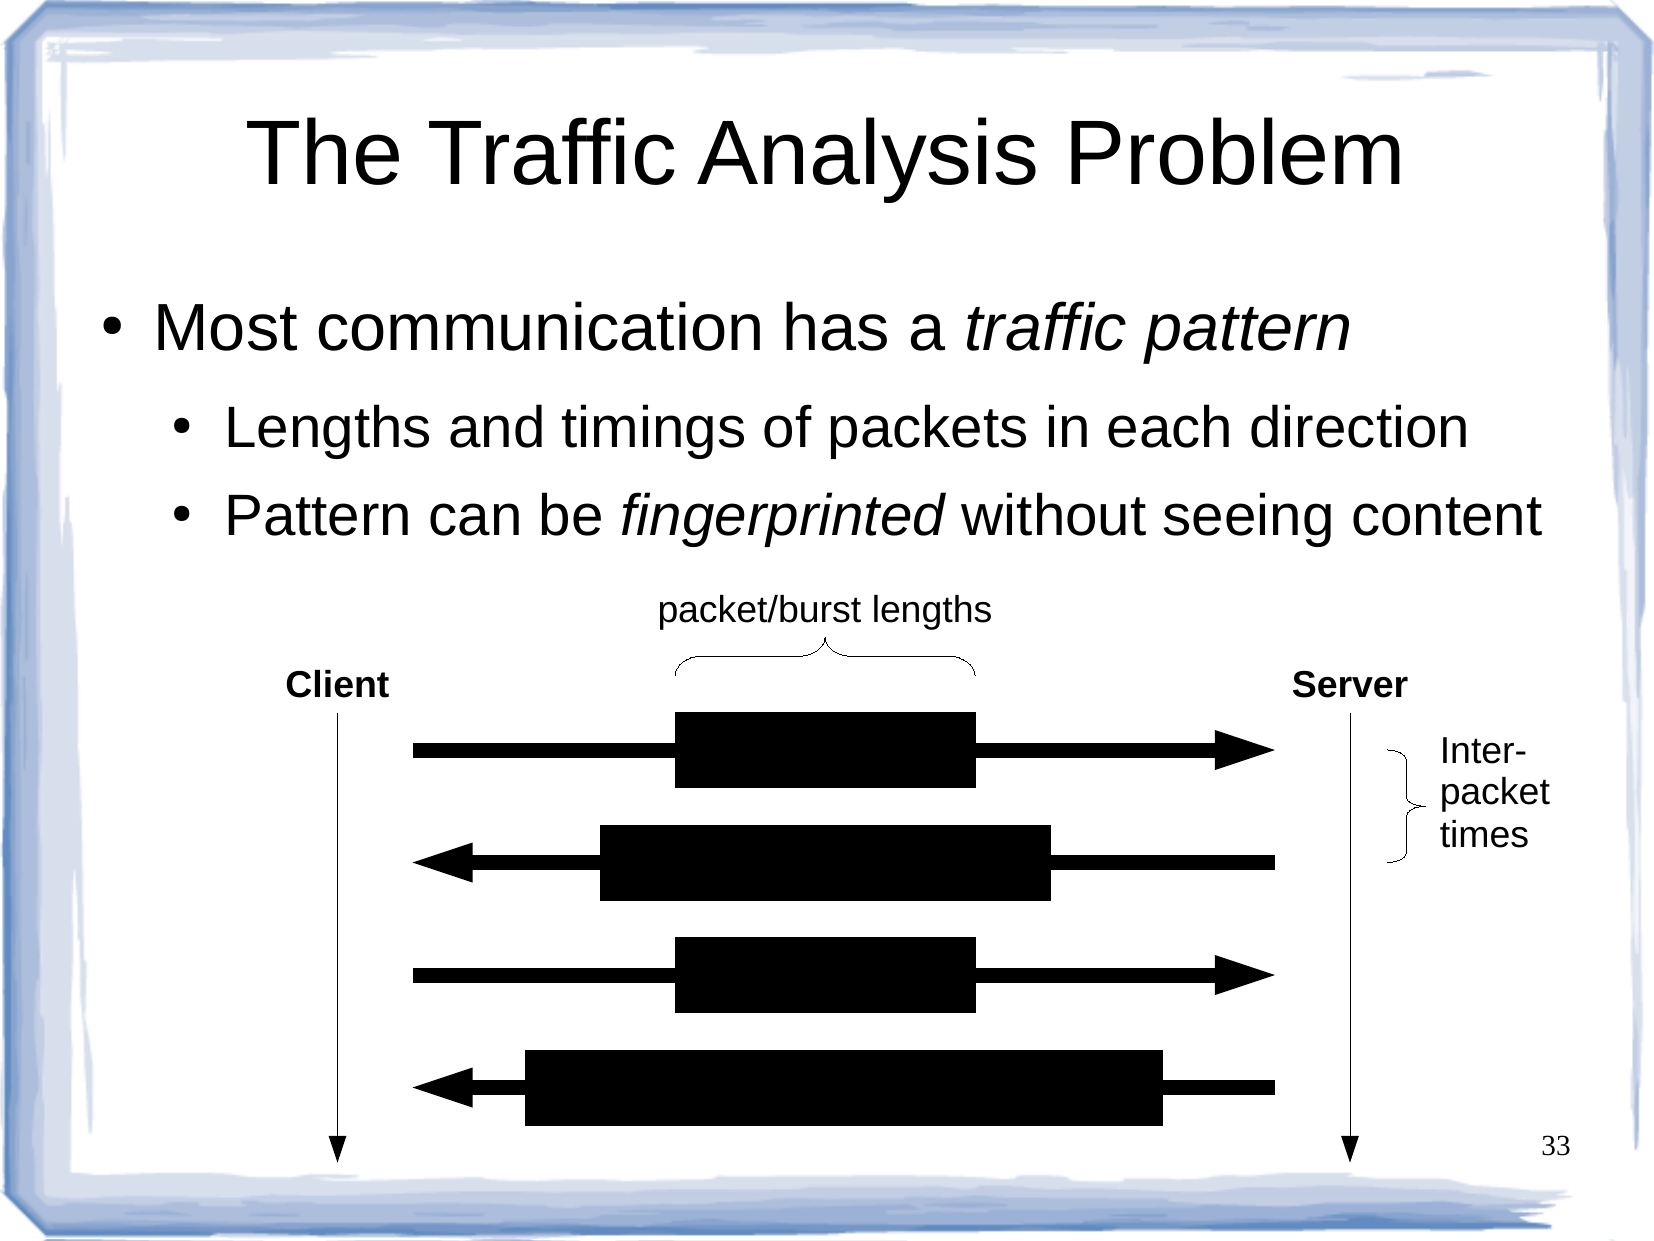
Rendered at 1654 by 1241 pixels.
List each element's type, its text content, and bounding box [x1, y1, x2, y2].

text_box Server [1237, 655, 1463, 713]
title The Traffic Analysis Problem [82, 49, 1571, 257]
text_box [525, 1050, 1163, 1126]
text_box Client [225, 655, 451, 713]
text_box packet/burst lengths [600, 580, 1051, 638]
text_box [600, 825, 1051, 901]
picture [0, 0, 1654, 1241]
text_box [675, 712, 976, 788]
text_box [675, 937, 976, 1013]
list Most communication has a traffic pattern Lengths and timings of packets in each direction Pattern can be fingerprinted without seeing content [82, 290, 1571, 563]
text_box Inter- packet times [1425, 721, 1654, 863]
